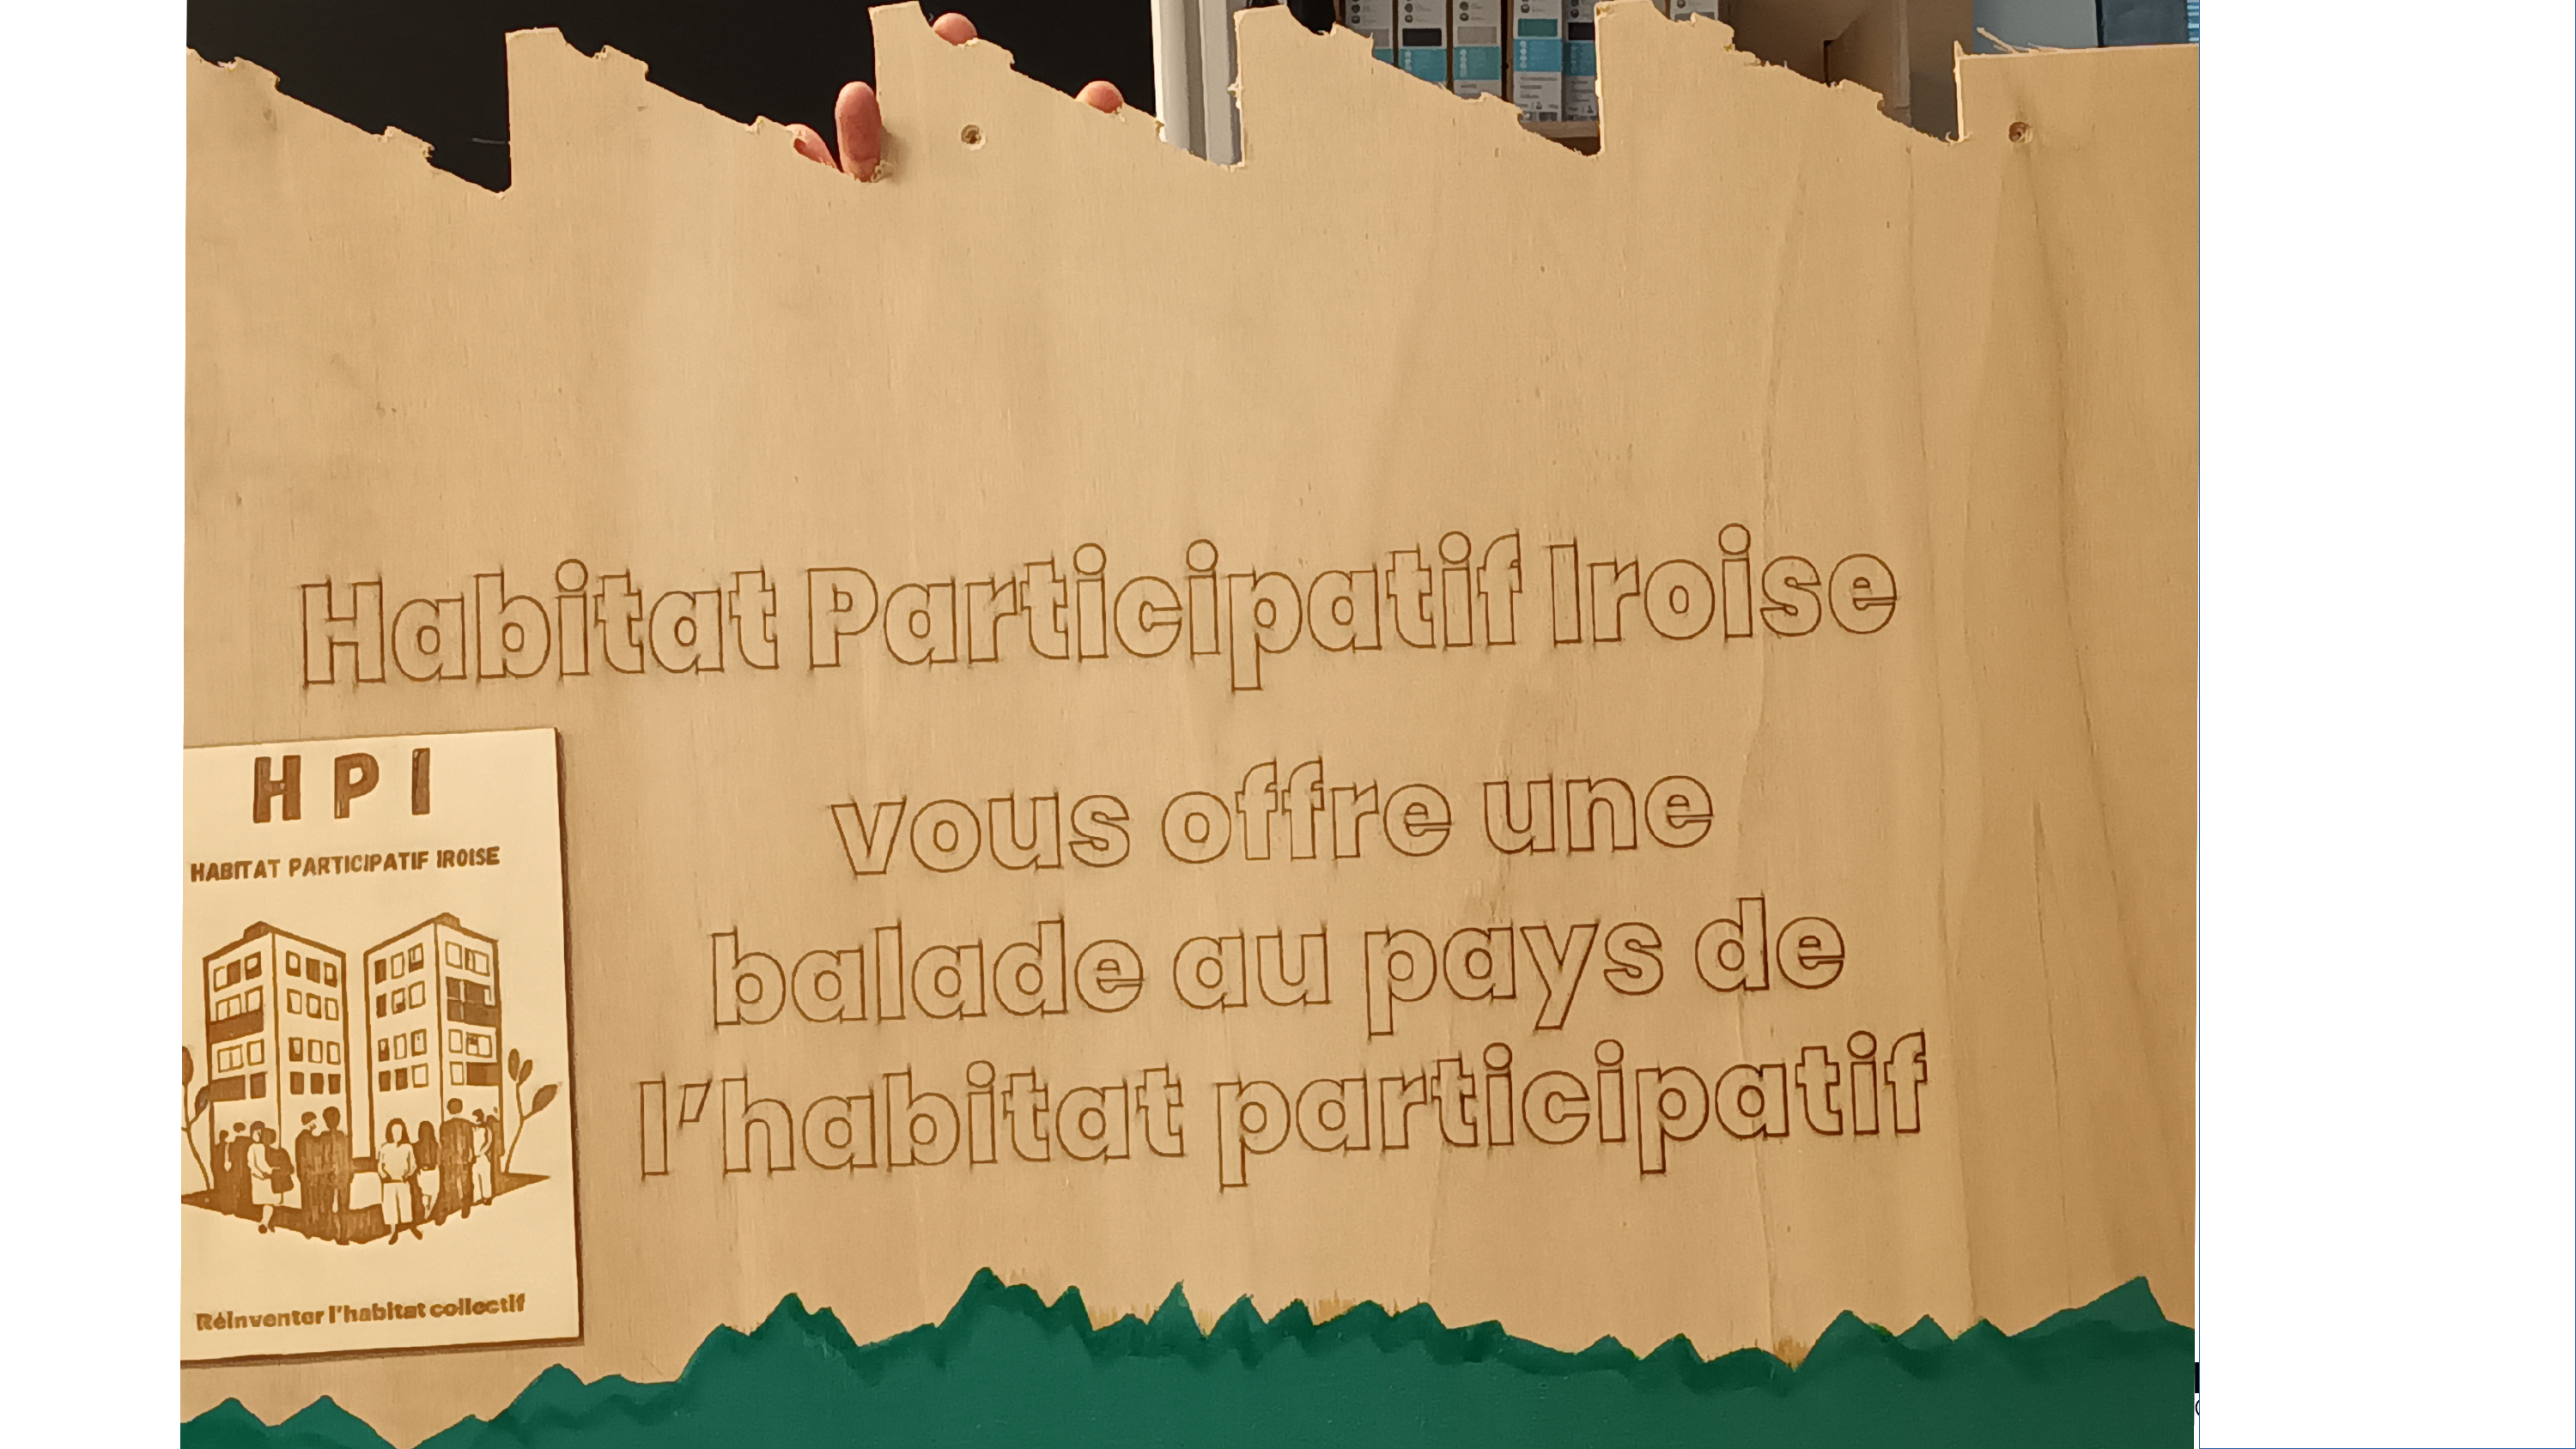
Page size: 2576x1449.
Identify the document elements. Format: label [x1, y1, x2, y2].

picture [2195, 1354, 2199, 1420]
text_box [2199, 0, 2576, 1449]
picture [179, 0, 2199, 1449]
